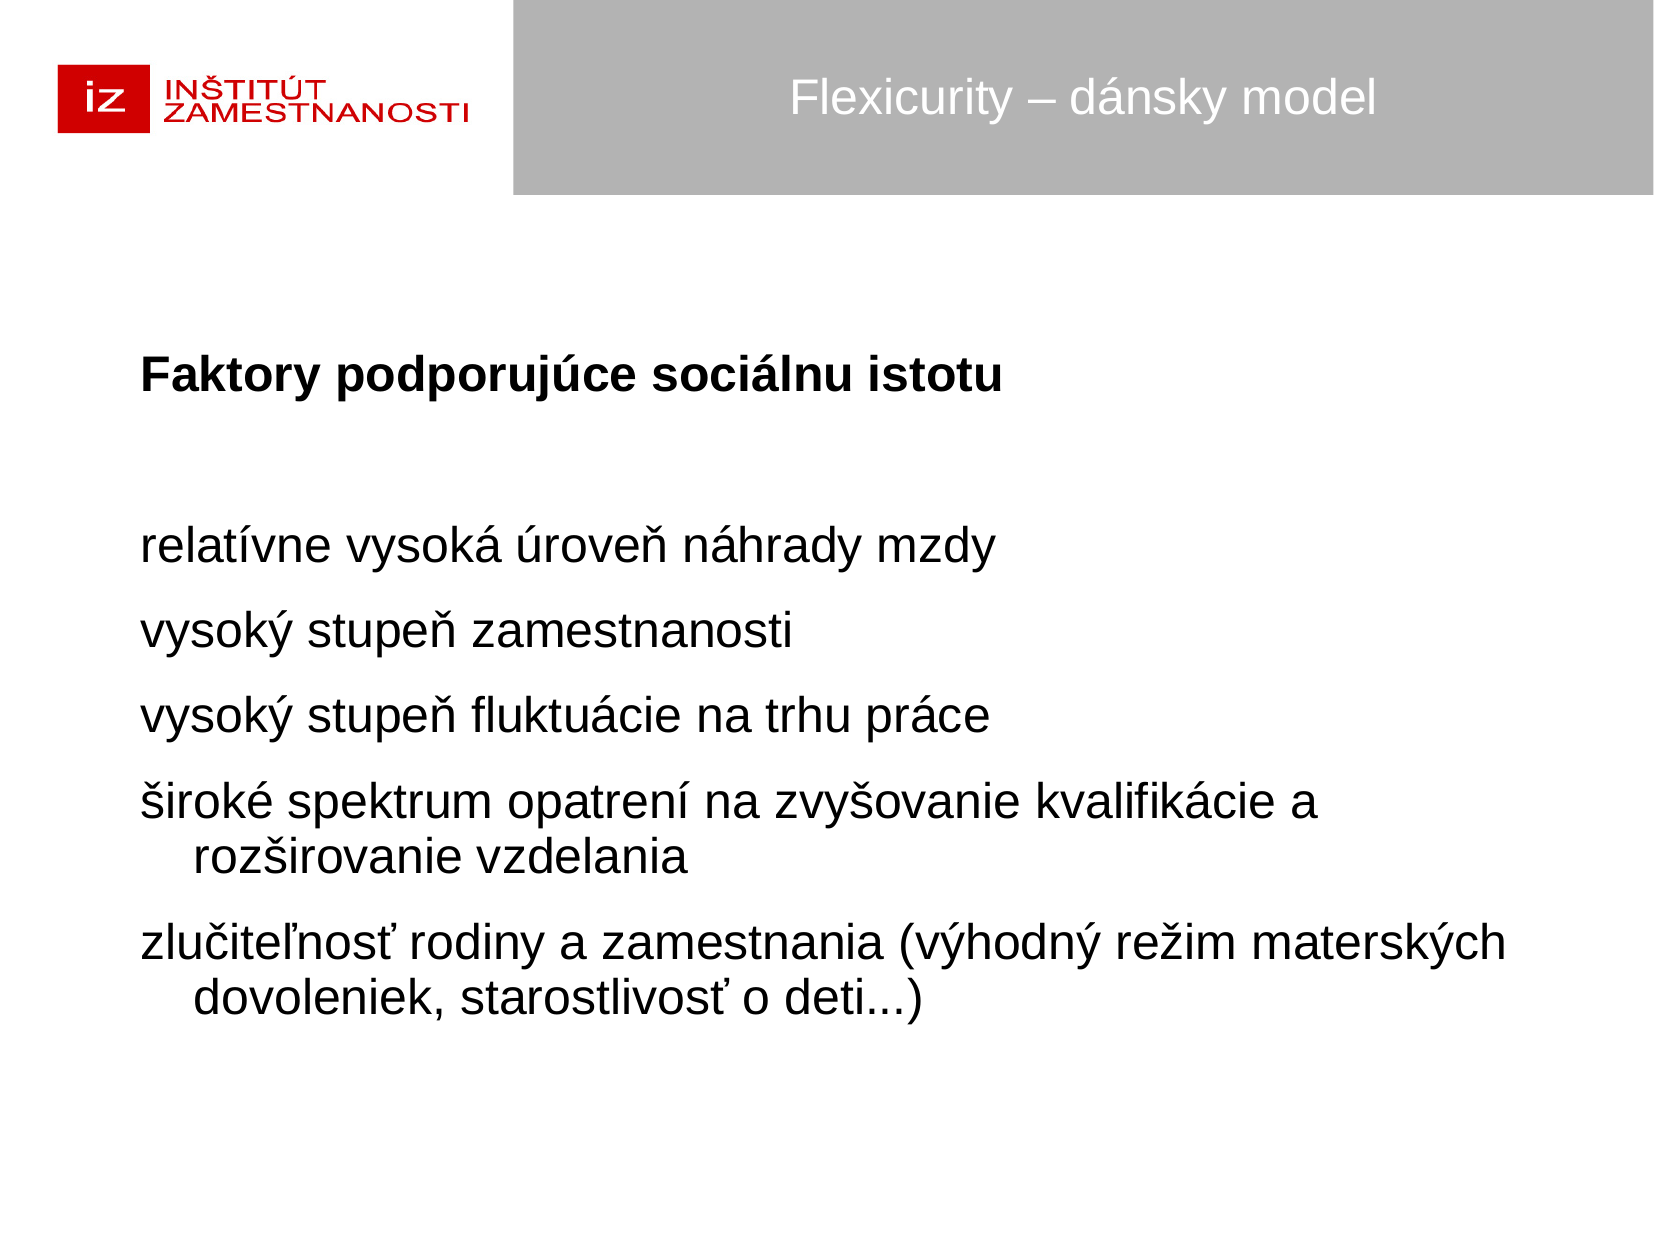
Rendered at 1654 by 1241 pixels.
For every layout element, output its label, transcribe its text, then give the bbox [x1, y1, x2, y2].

text_box Flexicurity – dánsky model [513, 0, 1654, 195]
list Faktory podporujúce sociálnu istotu relatívne vysoká úroveň náhrady mzdy vysoký stupeň zamestnanosti vysoký stupeň fluktuácie na trhu práce široké spektrum opatrení na zvyšovanie kvalifikácie a rozširovanie vzdelania zlučiteľnosť rodiny a zamestnania (výhodný režim materských dovoleniek, starostlivosť o deti...) [123, 346, 1536, 1128]
picture [6, 5, 513, 189]
text_box [0, 0, 1654, 196]
